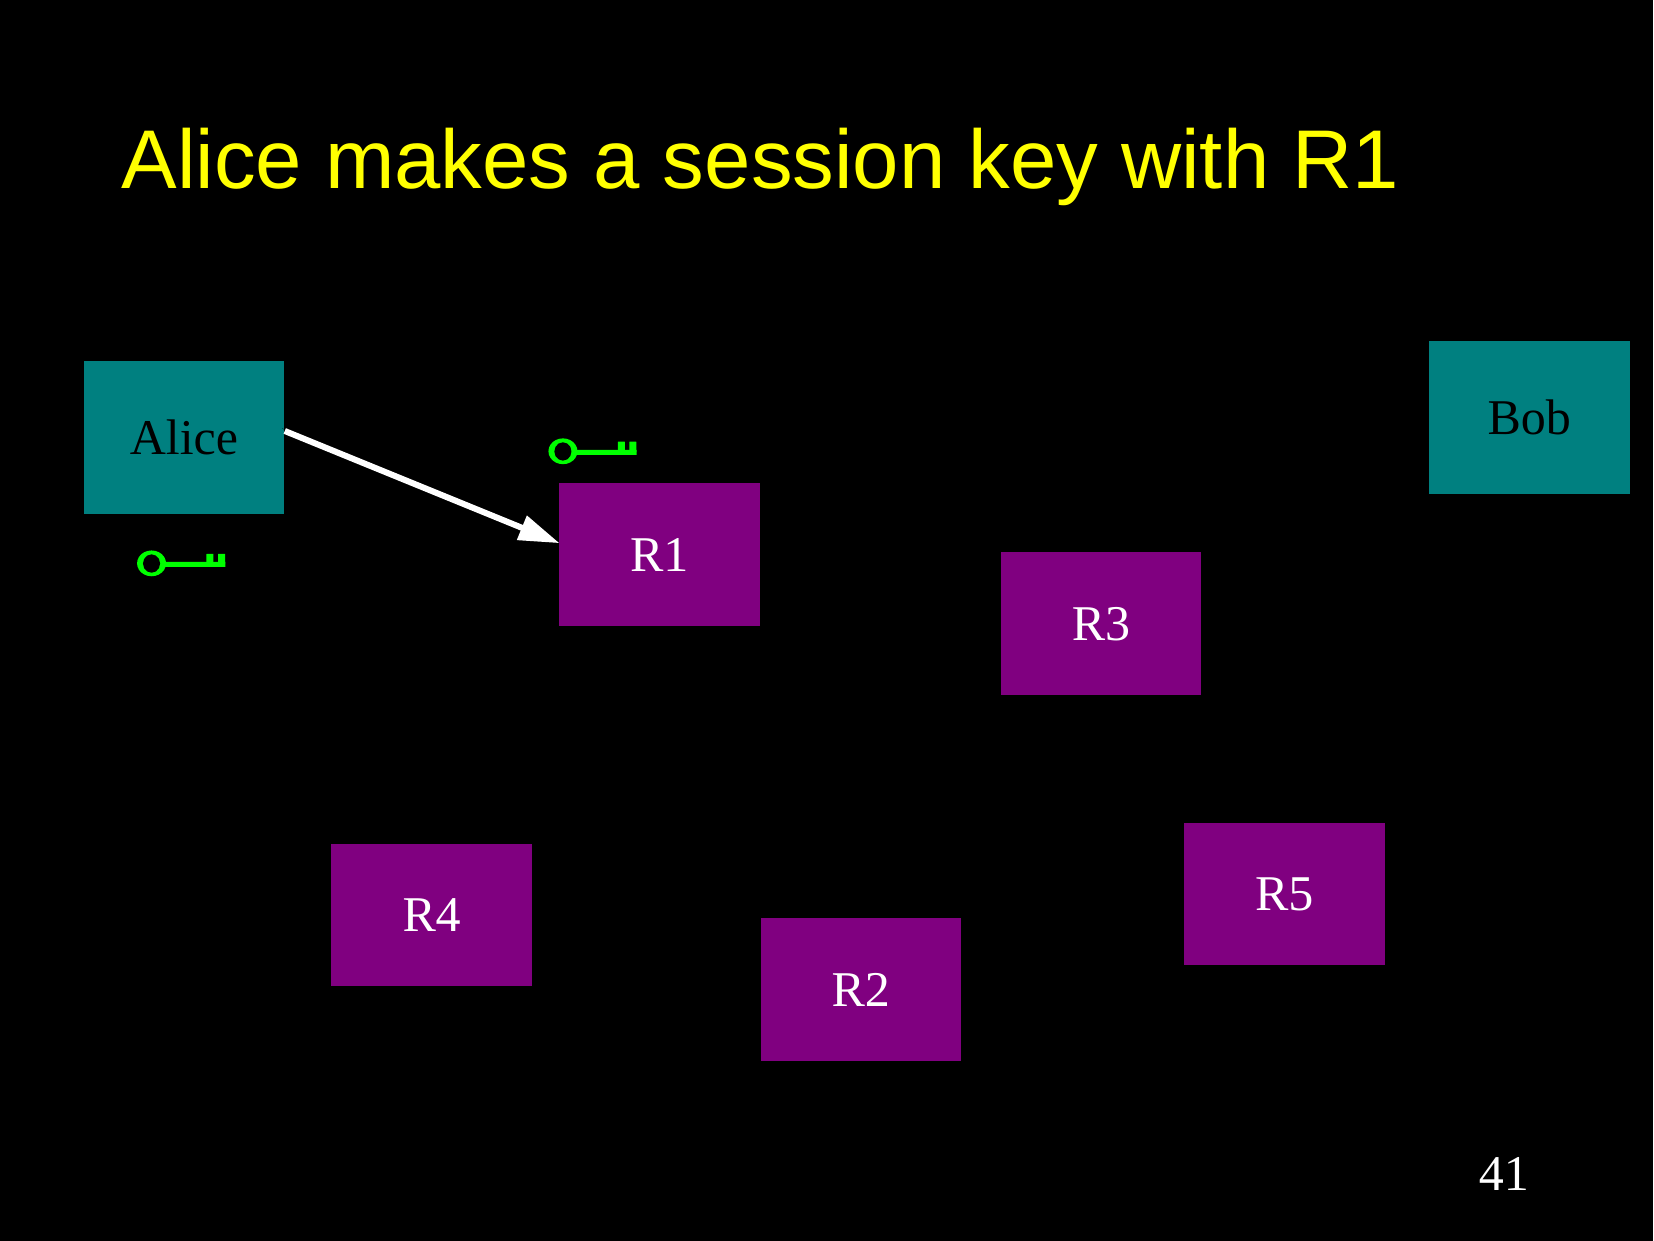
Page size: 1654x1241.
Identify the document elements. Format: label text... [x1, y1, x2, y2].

title Alice makes a session key with R1 [121, 95, 1534, 318]
text_box Bob [1428, 340, 1631, 495]
text_box R2 [760, 917, 962, 1062]
text_box [548, 438, 637, 465]
text_box [137, 550, 226, 577]
text_box Alice [83, 360, 285, 515]
text_box R1 [558, 482, 761, 627]
text_box R4 [330, 843, 533, 987]
text_box R5 [1183, 822, 1386, 966]
text_box R3 [1000, 551, 1202, 696]
